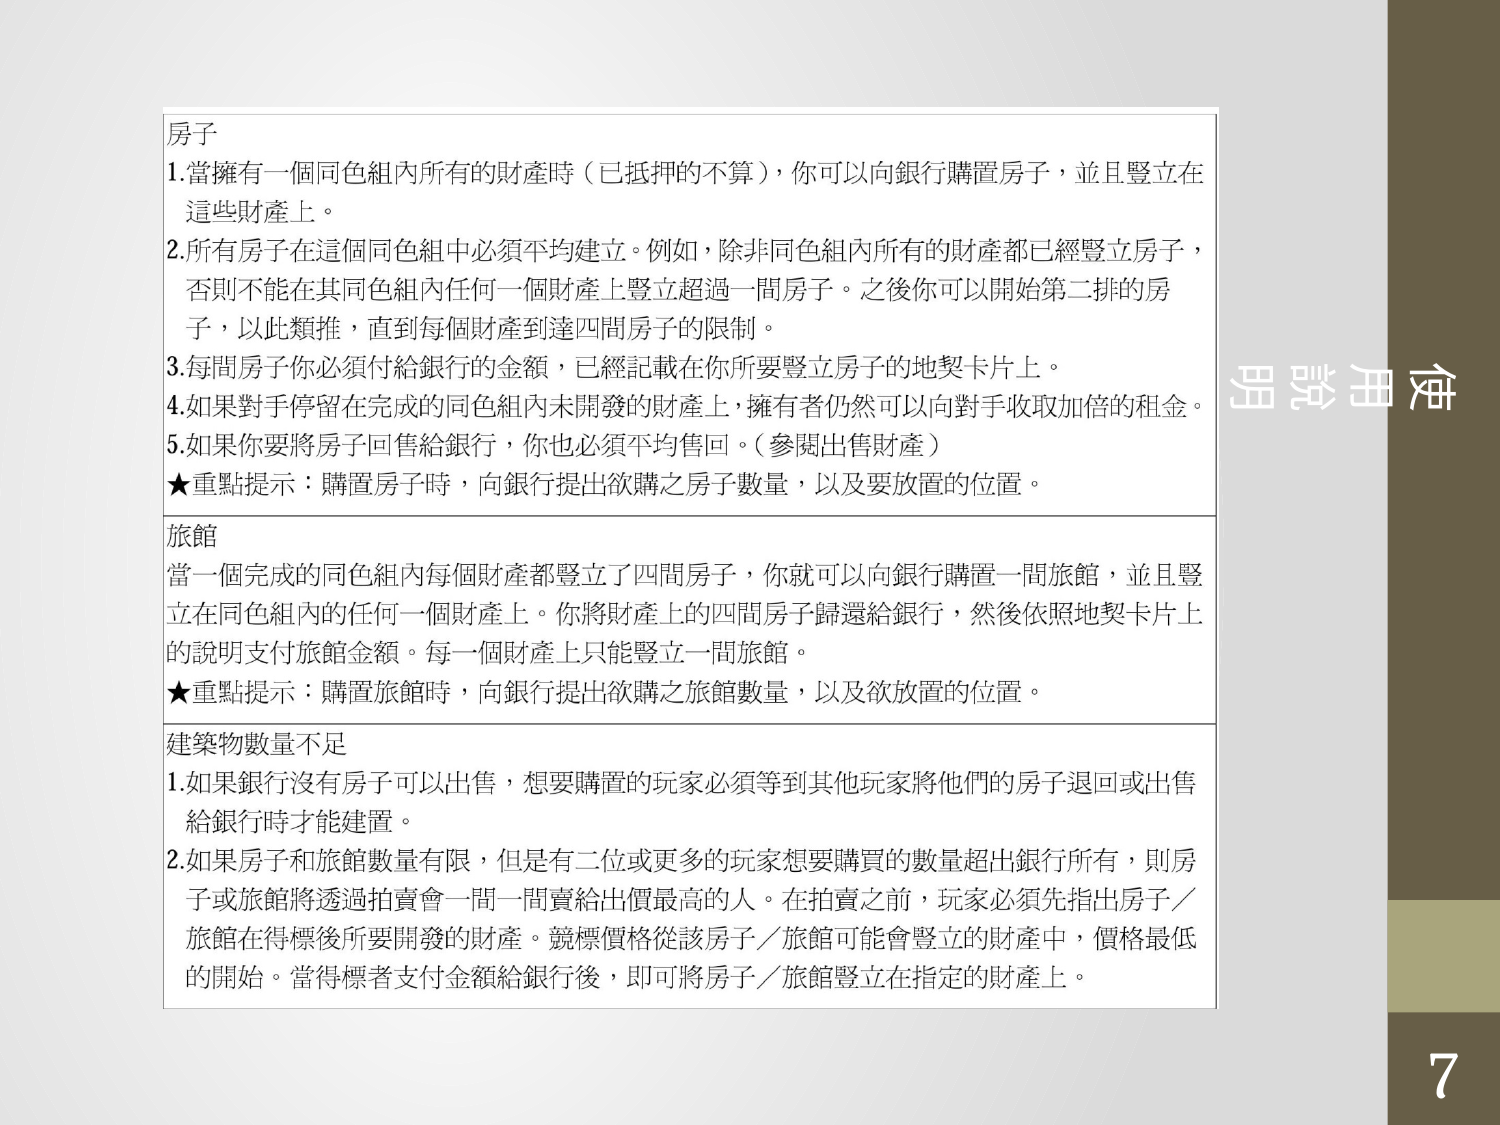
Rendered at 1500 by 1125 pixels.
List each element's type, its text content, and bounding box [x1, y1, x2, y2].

picture [163, 107, 1219, 1009]
text_box 地產大亨 使用說明 [1392, 0, 1484, 787]
text_box 7 [1387, 1023, 1500, 1119]
